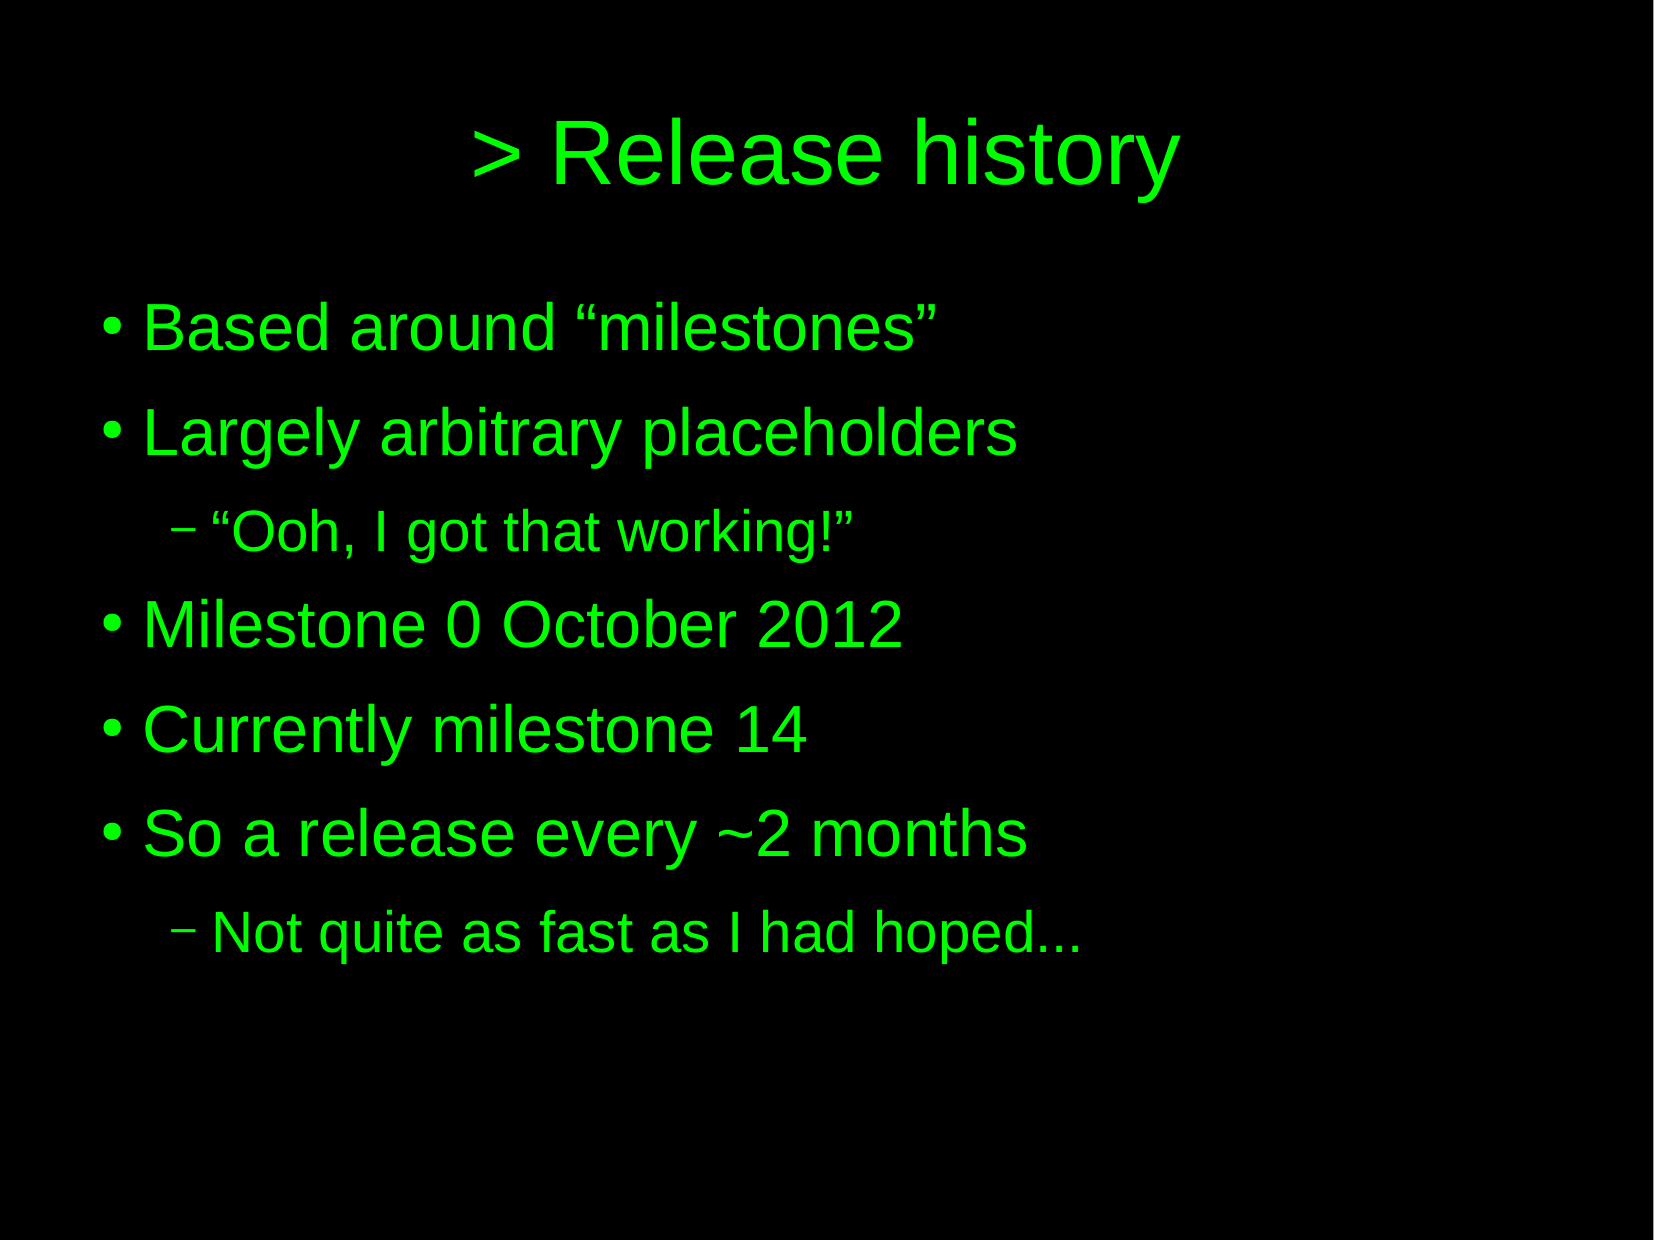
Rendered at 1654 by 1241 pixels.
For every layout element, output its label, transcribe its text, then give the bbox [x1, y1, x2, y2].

title > Release history [82, 49, 1571, 257]
list Based around “milestones” Largely arbitrary placeholders “Ooh, I got that working!” Milestone 0 October 2012 Currently milestone 14 So a release every ~2 months Not quite as fast as I had hoped... [82, 290, 1571, 1010]
